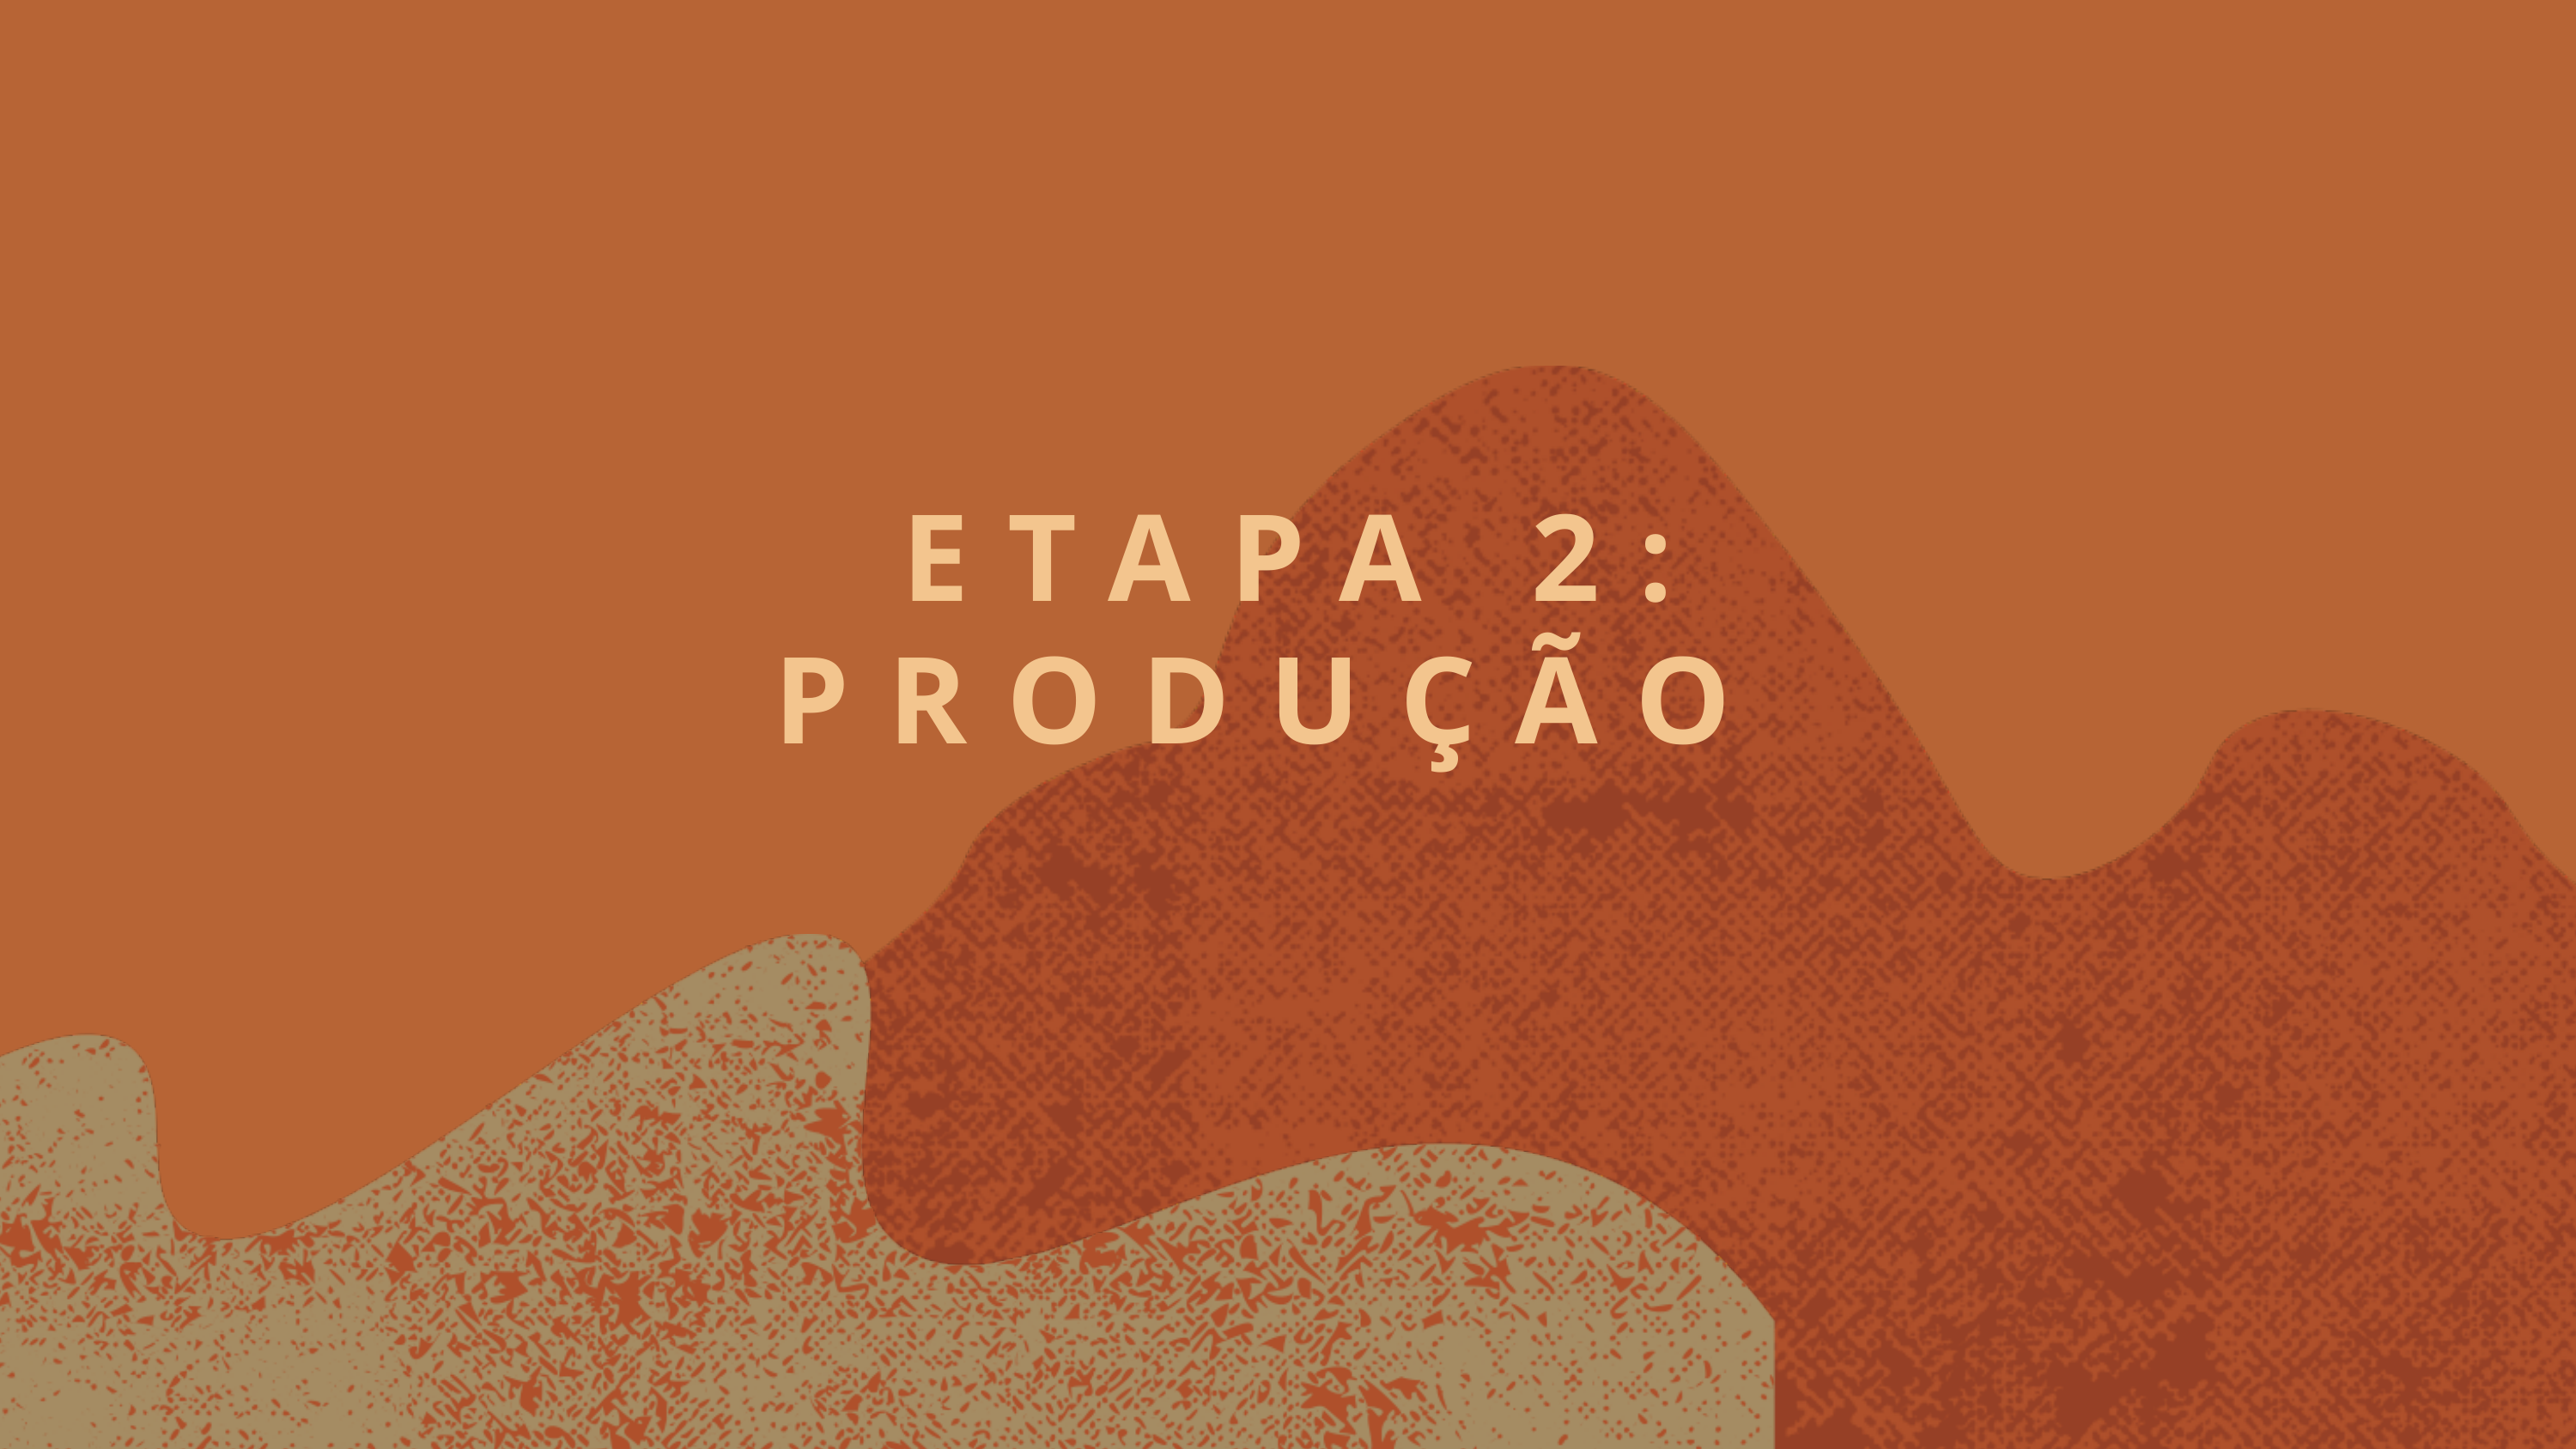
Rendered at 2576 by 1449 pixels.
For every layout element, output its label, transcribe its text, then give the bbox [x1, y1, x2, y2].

text_box [0, 366, 2576, 1449]
text_box ETAPA 2: PRODUÇÃO [208, 483, 2368, 768]
